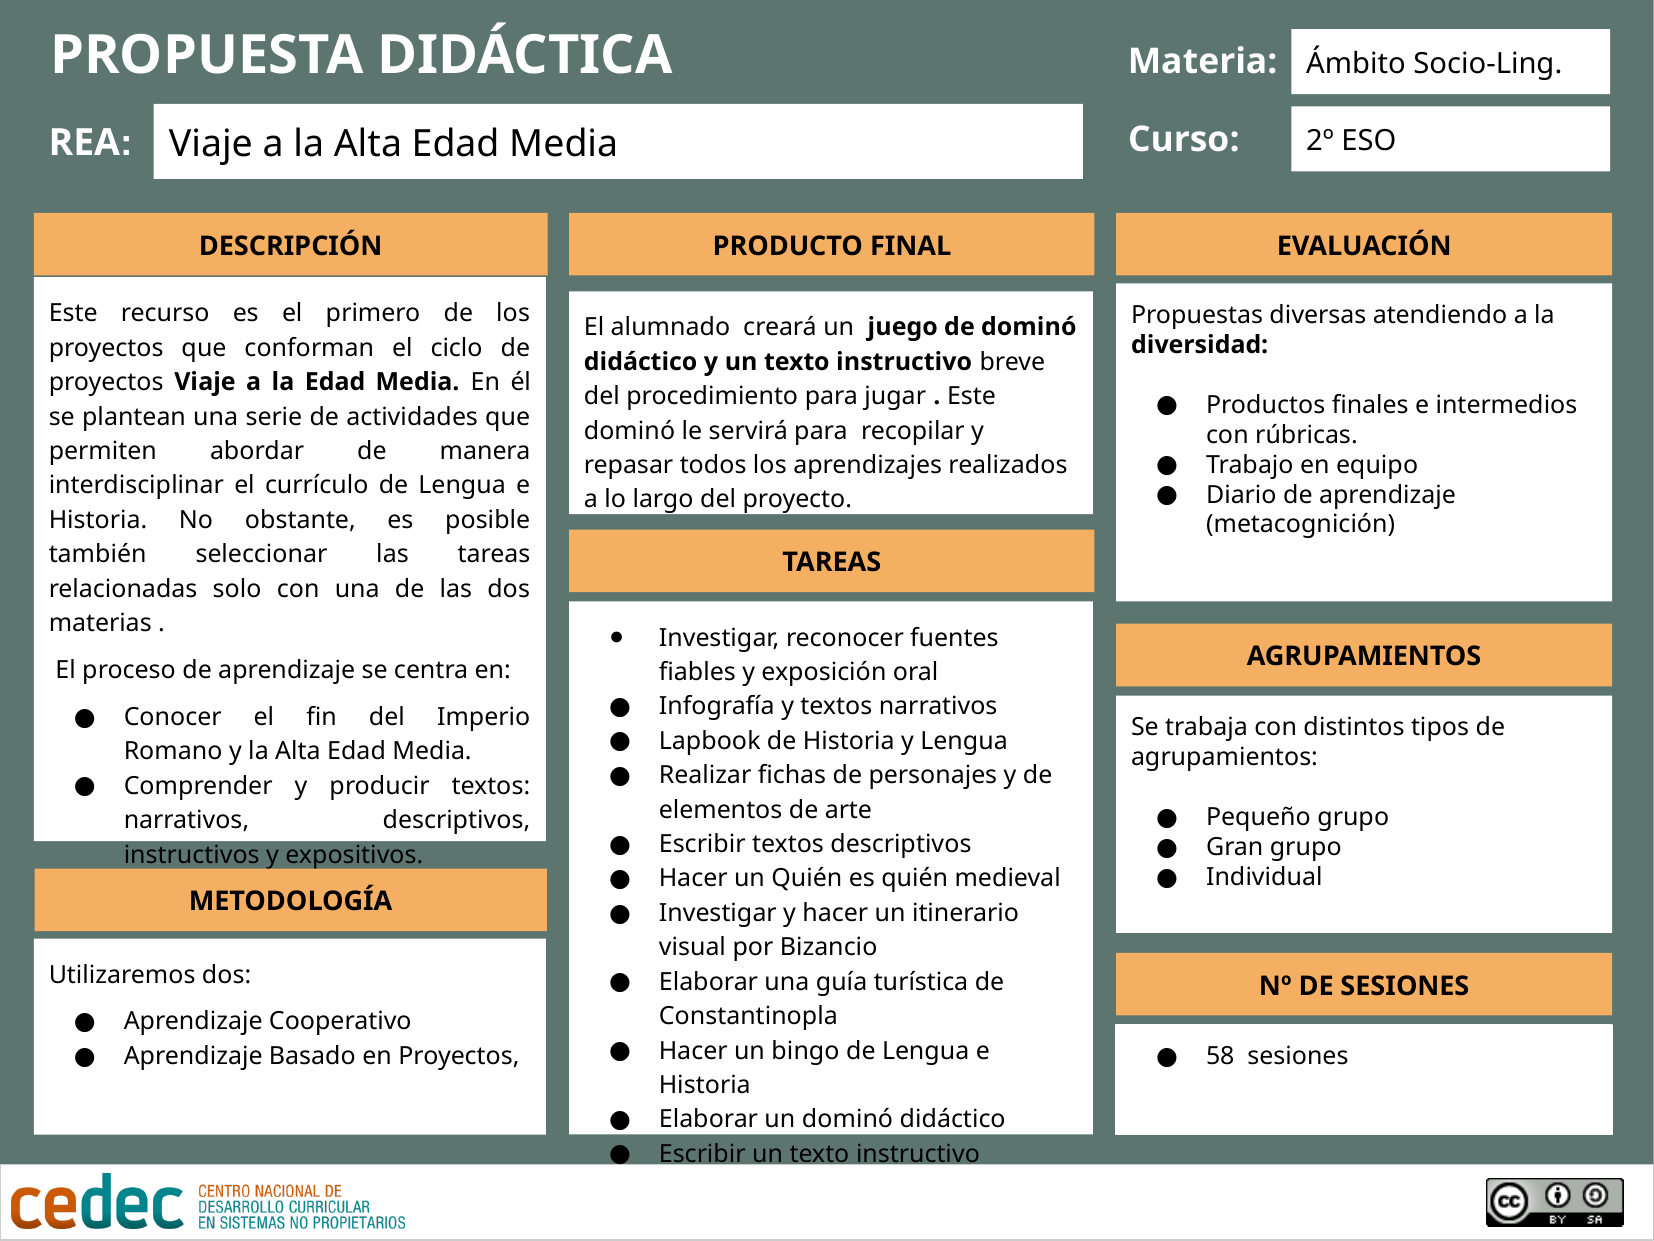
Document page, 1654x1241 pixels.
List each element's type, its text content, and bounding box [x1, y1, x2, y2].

text_box Viaje a la Alta Edad Media [153, 103, 1083, 179]
picture [11, 1173, 405, 1229]
text_box Nº DE SESIONES [1116, 952, 1613, 1016]
text_box EVALUACIÓN [1116, 212, 1613, 276]
text_box El alumnado creará un juego de dominó didáctico y un texto instructivo breve del procedimiento para jugar . Este dominó le servirá para recopilar y repasar todos los aprendizajes realizados a lo largo del proyecto. [569, 291, 1093, 515]
text_box METODOLOGÍA [34, 868, 547, 932]
text_box Se trabaja con distintos tipos de agrupamientos: Pequeño grupo Gran grupo Individual [1116, 695, 1613, 933]
text_box Utilizaremos dos: Aprendizaje Cooperativo Aprendizaje Basado en Proyectos, [33, 938, 546, 1135]
text_box Ámbito Socio-Ling. [1291, 29, 1611, 95]
text_box [0, 1164, 1654, 1241]
text_box PRODUCTO FINAL [569, 212, 1095, 276]
text_box DESCRIPCIÓN [33, 212, 548, 276]
text_box Materia: [1113, 30, 1291, 94]
picture [1486, 1178, 1624, 1227]
text_box Investigar, reconocer fuentes fiables y exposición oral Infografía y textos narrativos Lapbook de Historia y Lengua Realizar fichas de personajes y de elementos de arte Escribir textos descriptivos Hacer un Quién es quién medieval Investigar y hacer un itinerario visual por Bizancio Elaborar una guía turística de Constantinopla Hacer un bingo de Lengua e Historia Elaborar un dominó didáctico Escribir un texto instructivo [569, 601, 1093, 1135]
text_box Curso: [1113, 109, 1303, 173]
text_box 2º ESO [1291, 106, 1611, 172]
text_box 58 sesiones [1116, 1024, 1613, 1135]
text_box TAREAS [569, 529, 1095, 593]
text_box REA: [33, 110, 153, 174]
text_box AGRUPAMIENTOS [1116, 623, 1613, 687]
text_box Este recurso es el primero de los proyectos que conforman el ciclo de proyectos Viaje a la Edad Media. En él se plantean una serie de actividades que permiten abordar de manera interdisciplinar el currículo de Lengua e Historia. No obstante, es posible también seleccionar las tareas relacionadas solo con una de las dos materias . El proceso de aprendizaje se centra en: Conocer el fin del Imperio Romano y la Alta Edad Media. Comprender y producir textos: narrativos, descriptivos, instructivos y expositivos. [33, 277, 546, 842]
text_box Propuestas diversas atendiendo a la diversidad: Productos finales e intermedios con rúbricas. Trabajo en equipo Diario de aprendizaje (metacognición) [1116, 283, 1613, 602]
text_box PROPUESTA DIDÁCTICA [35, 11, 697, 110]
